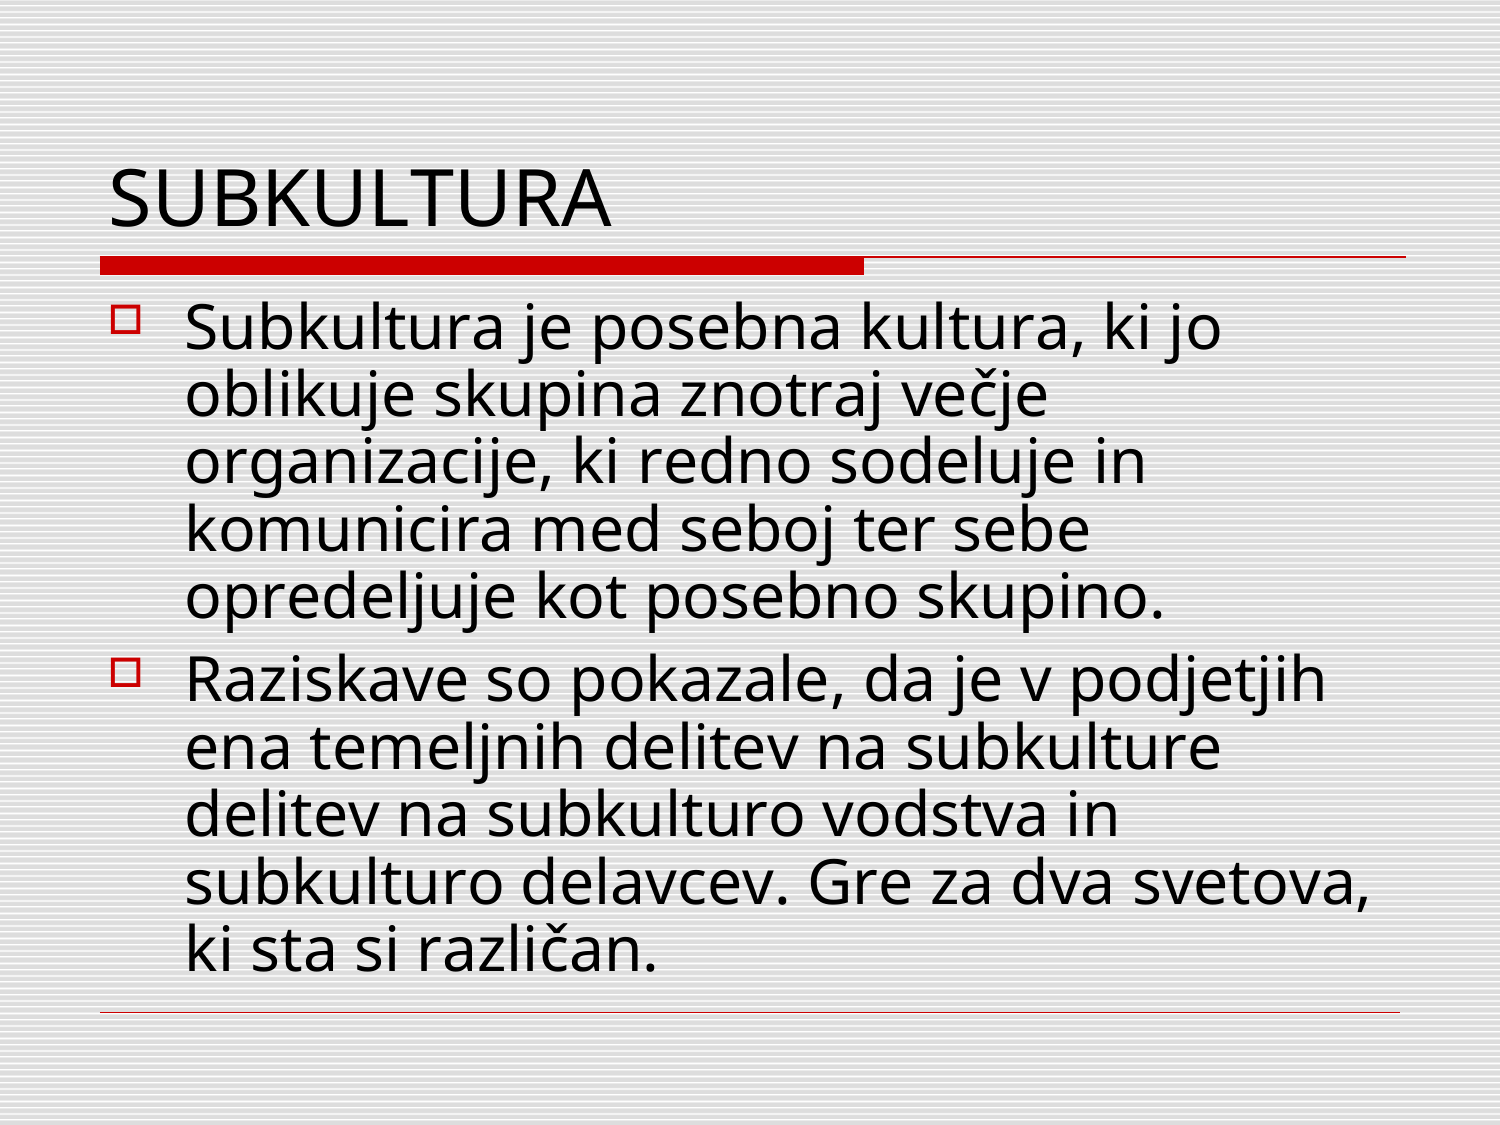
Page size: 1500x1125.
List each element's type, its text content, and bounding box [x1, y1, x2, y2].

picture [0, 0, 1500, 1125]
title SUBKULTURA [94, 49, 1407, 250]
list Subkultura je posebna kultura, ki jo oblikuje skupina znotraj večje organizacije, ki redno sodeluje in komunicira med seboj ter sebe opredeljuje kot posebno skupino. Raziskave so pokazale, da je v podjetjih ena temeljnih delitev na subkulture delitev na subkulturo vodstva in subkulturo delavcev. Gre za dva svetova, ki sta si različan. [92, 287, 1406, 988]
